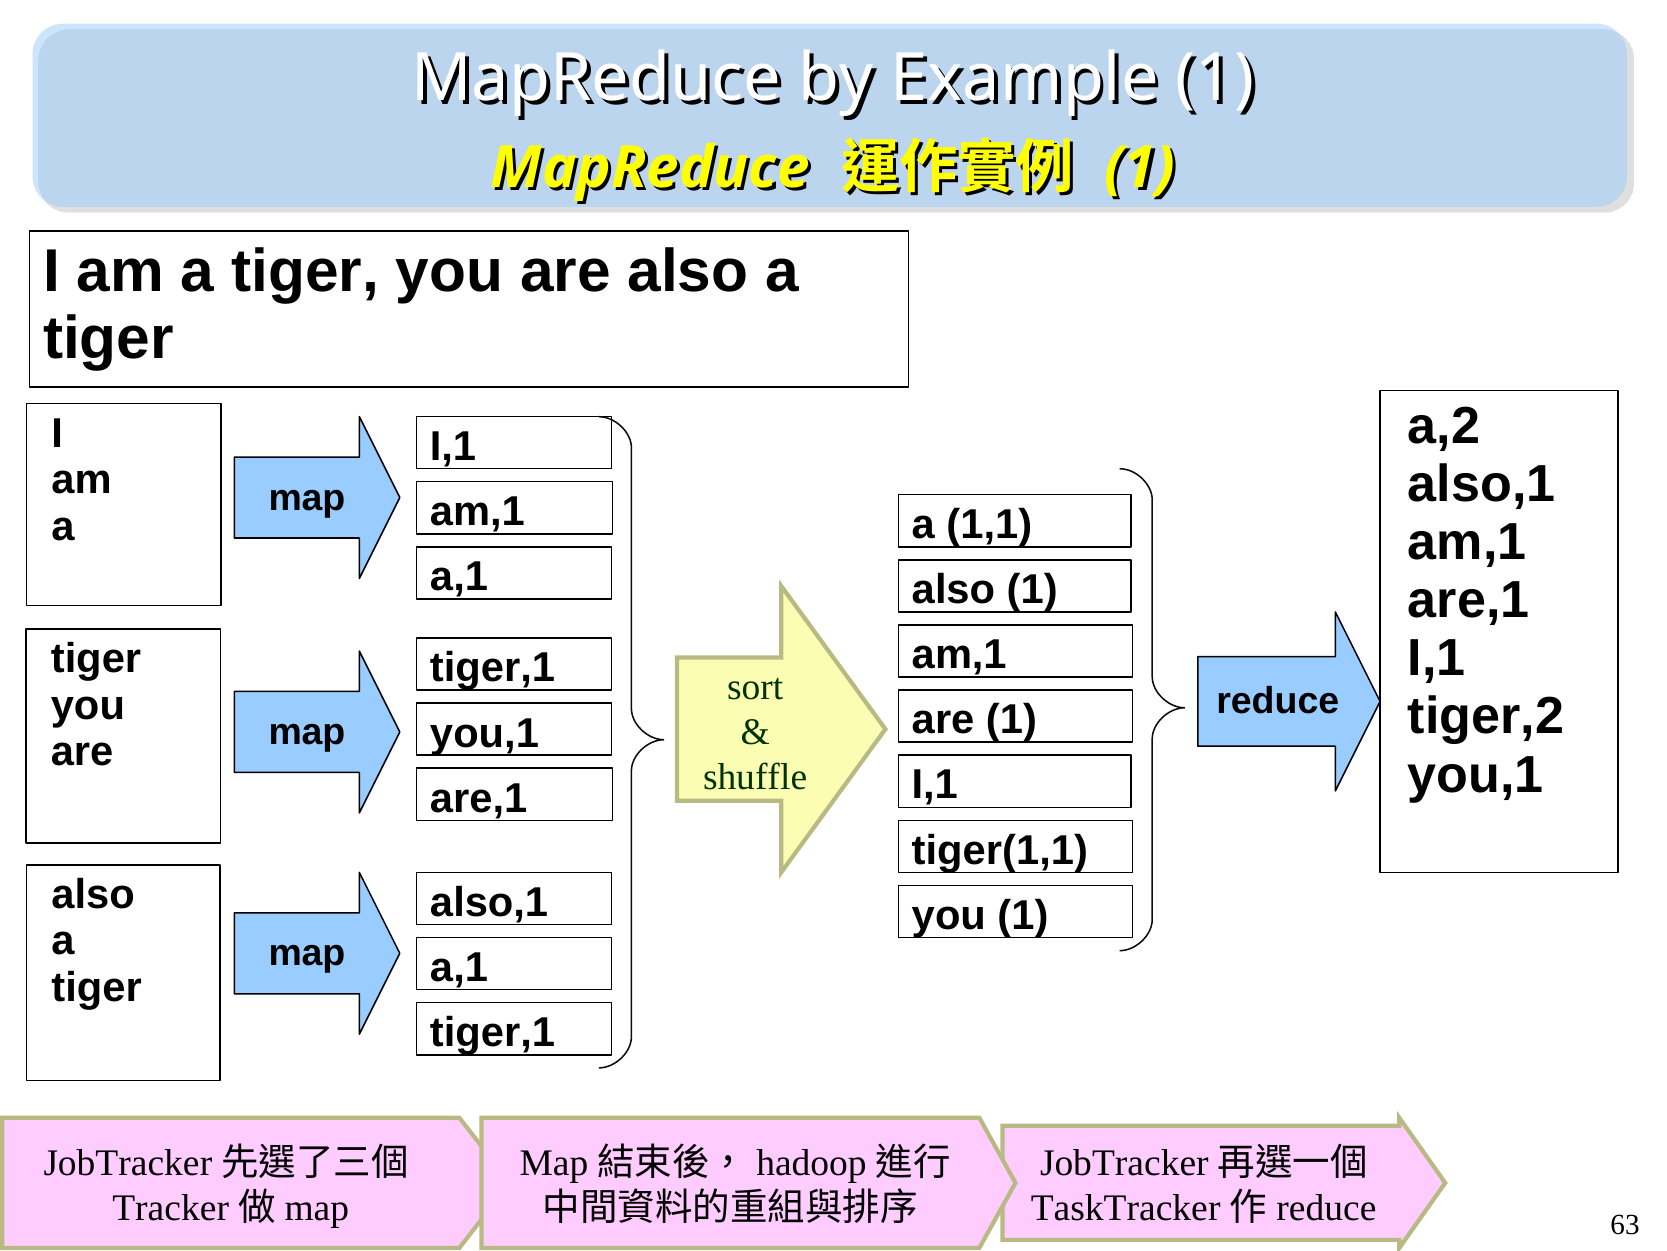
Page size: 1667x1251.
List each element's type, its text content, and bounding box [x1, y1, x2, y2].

text_box [32, 23, 124, 207]
text_box I,1 [898, 755, 1132, 808]
text_box tiger(1,1) [898, 820, 1133, 873]
text_box tiger you are [25, 629, 221, 844]
text_box you,1 [416, 703, 612, 756]
text_box Map結束後，hadoop進行中間資料的重組與排序 [481, 1117, 1016, 1248]
text_box am,1 [416, 481, 613, 534]
text_box also (1) [898, 559, 1132, 612]
text_box I am a tiger, you are also a tiger [29, 231, 909, 387]
text_box I am a [26, 403, 222, 606]
text_box map [234, 416, 400, 579]
text_box map [234, 872, 400, 1035]
text_box also,1 [416, 872, 612, 925]
text_box [1542, 23, 1628, 207]
text_box you (1) [898, 885, 1133, 938]
text_box JobTracker再選一個TaskTracker作reduce [1002, 1117, 1446, 1249]
text_box are,1 [416, 768, 613, 821]
text_box tiger,1 [416, 637, 612, 691]
text_box I,1 [416, 416, 612, 469]
text_box a,1 [416, 546, 612, 599]
text_box are (1) [898, 690, 1133, 743]
text_box sort & shuffle [677, 585, 886, 873]
text_box a (1,1) [898, 494, 1132, 547]
text_box map [234, 651, 400, 813]
text_box reduce [1197, 611, 1381, 791]
text_box JobTracker先選了三個Tracker做map [2, 1117, 481, 1248]
title MapReduce by Example (1) MapReduce 運作實例 (1) [124, 20, 1542, 213]
text_box am,1 [898, 624, 1133, 678]
text_box a,1 [416, 937, 612, 990]
text_box a,2 also,1 am,1 are,1 I,1 tiger,2 you,1 [1380, 390, 1619, 873]
text_box tiger,1 [416, 1002, 612, 1055]
text_box also a tiger [26, 864, 220, 1081]
